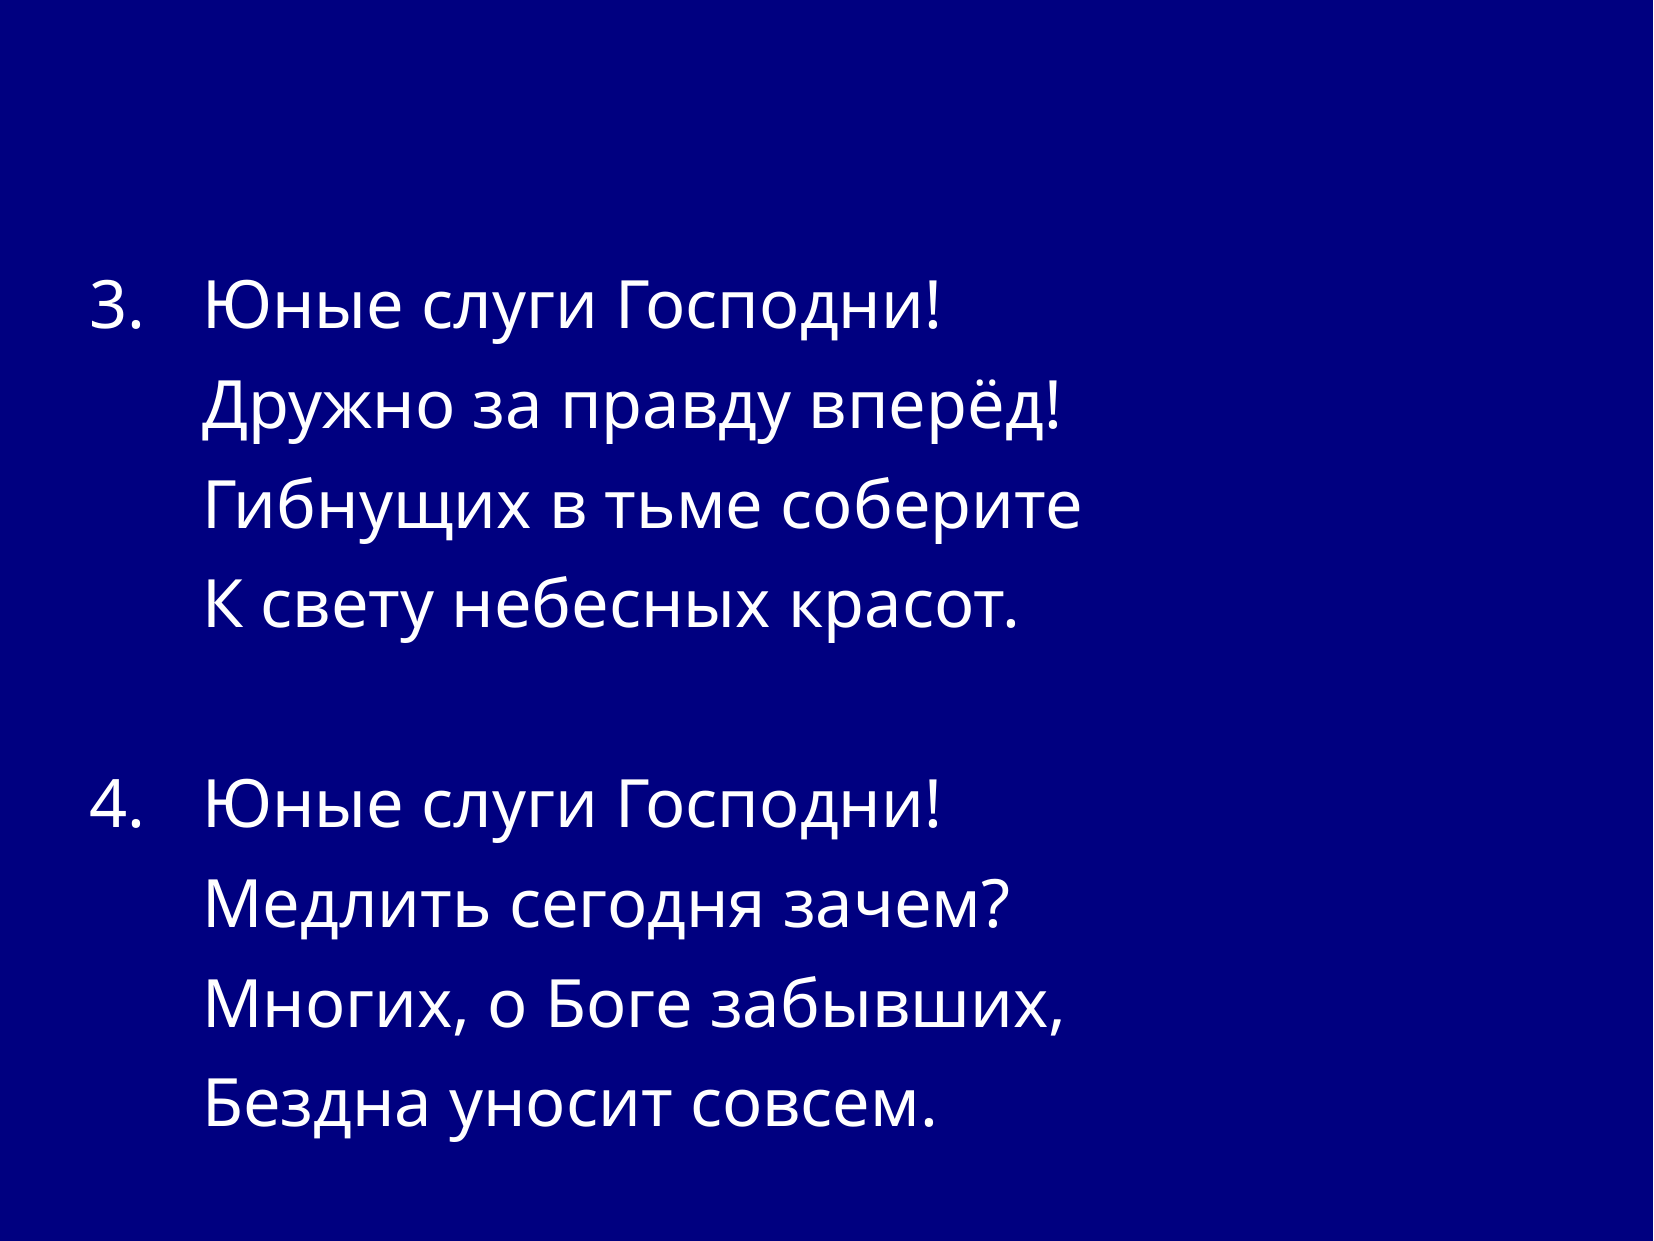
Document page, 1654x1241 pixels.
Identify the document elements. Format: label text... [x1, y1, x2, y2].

text_box 3. Юные слуги Господни! Дружно за правду вперёд! Гибнущих в тьме соберите К свету небесных красот. 4. Юные слуги Господни! Медлить сегодня зачем? Многих, о Боге забывших, Бездна уносит совсем. [75, 150, 1576, 1163]
